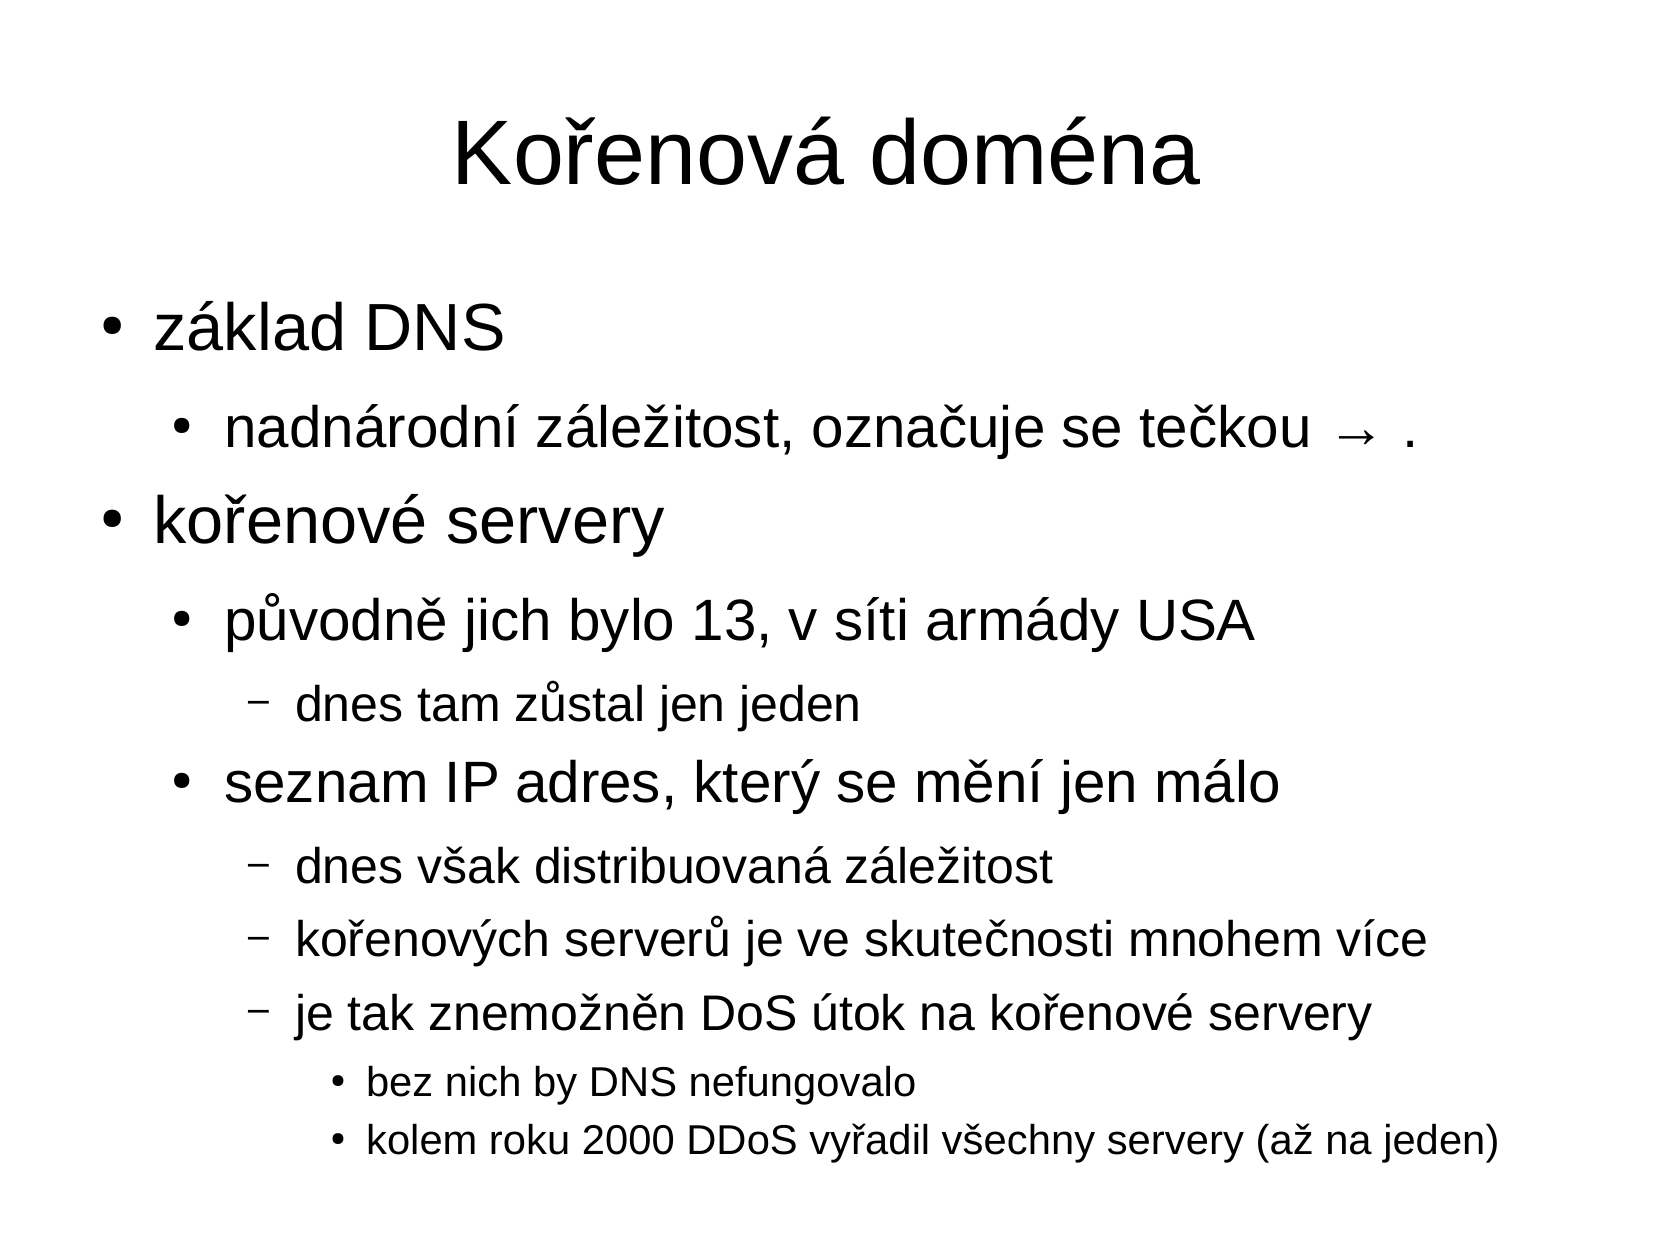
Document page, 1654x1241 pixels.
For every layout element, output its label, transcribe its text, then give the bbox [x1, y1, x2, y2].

title Kořenová doména [82, 49, 1571, 257]
list základ DNS nadnárodní záležitost, označuje se tečkou → . kořenové servery původně jich bylo 13, v síti armády USA dnes tam zůstal jen jeden seznam IP adres, který se mění jen málo dnes však distribuovaná záležitost kořenových serverů je ve skutečnosti mnohem více je tak znemožněn DoS útok na kořenové servery bez nich by DNS nefungovalo kolem roku 2000 DDoS vyřadil všechny servery (až na jeden) [82, 290, 1571, 1164]
